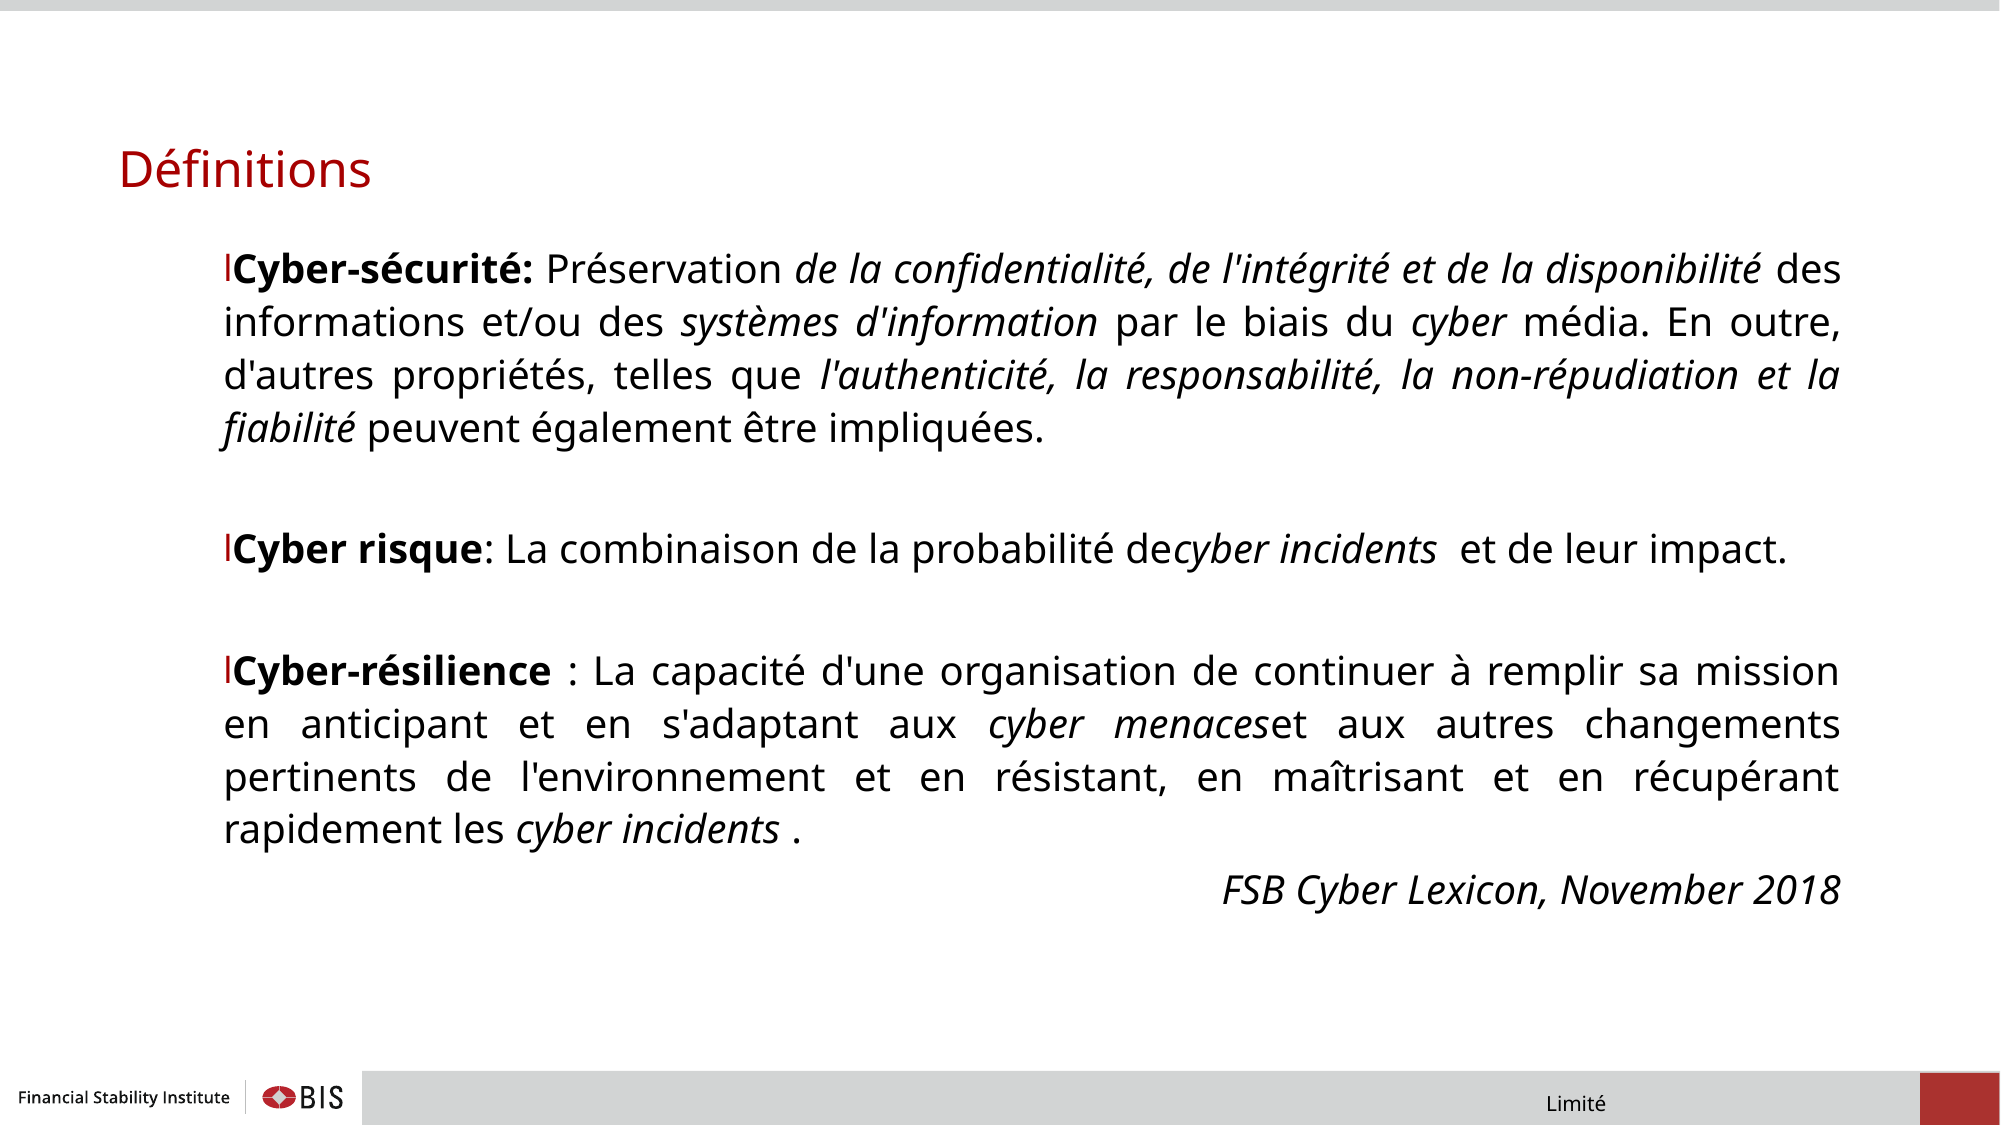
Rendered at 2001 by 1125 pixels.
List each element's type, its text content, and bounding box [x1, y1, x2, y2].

list Cyber-sécurité: Préservation de la confidentialité, de l'intégrité et de la disponibilité des informations et/ou des systèmes d'information par le biais du cyber média. En outre, d'autres propriétés, telles que l'authenticité, la responsabilité, la non-répudiation et la fiabilité peuvent également être impliquées. Cyber risque: La combinaison de la probabilité decyber incidents et de leur impact. Cyber-résilience : La capacité d'une organisation de continuer à remplir sa mission en anticipant et en s'adaptant aux cyber menaceset aux autres changements pertinents de l'environnement et en résistant, en maîtrisant et en récupérant rapidement les cyber incidents . FSB Cyber Lexicon, November 2018 [208, 231, 1863, 929]
title Définitions [118, 137, 1863, 214]
